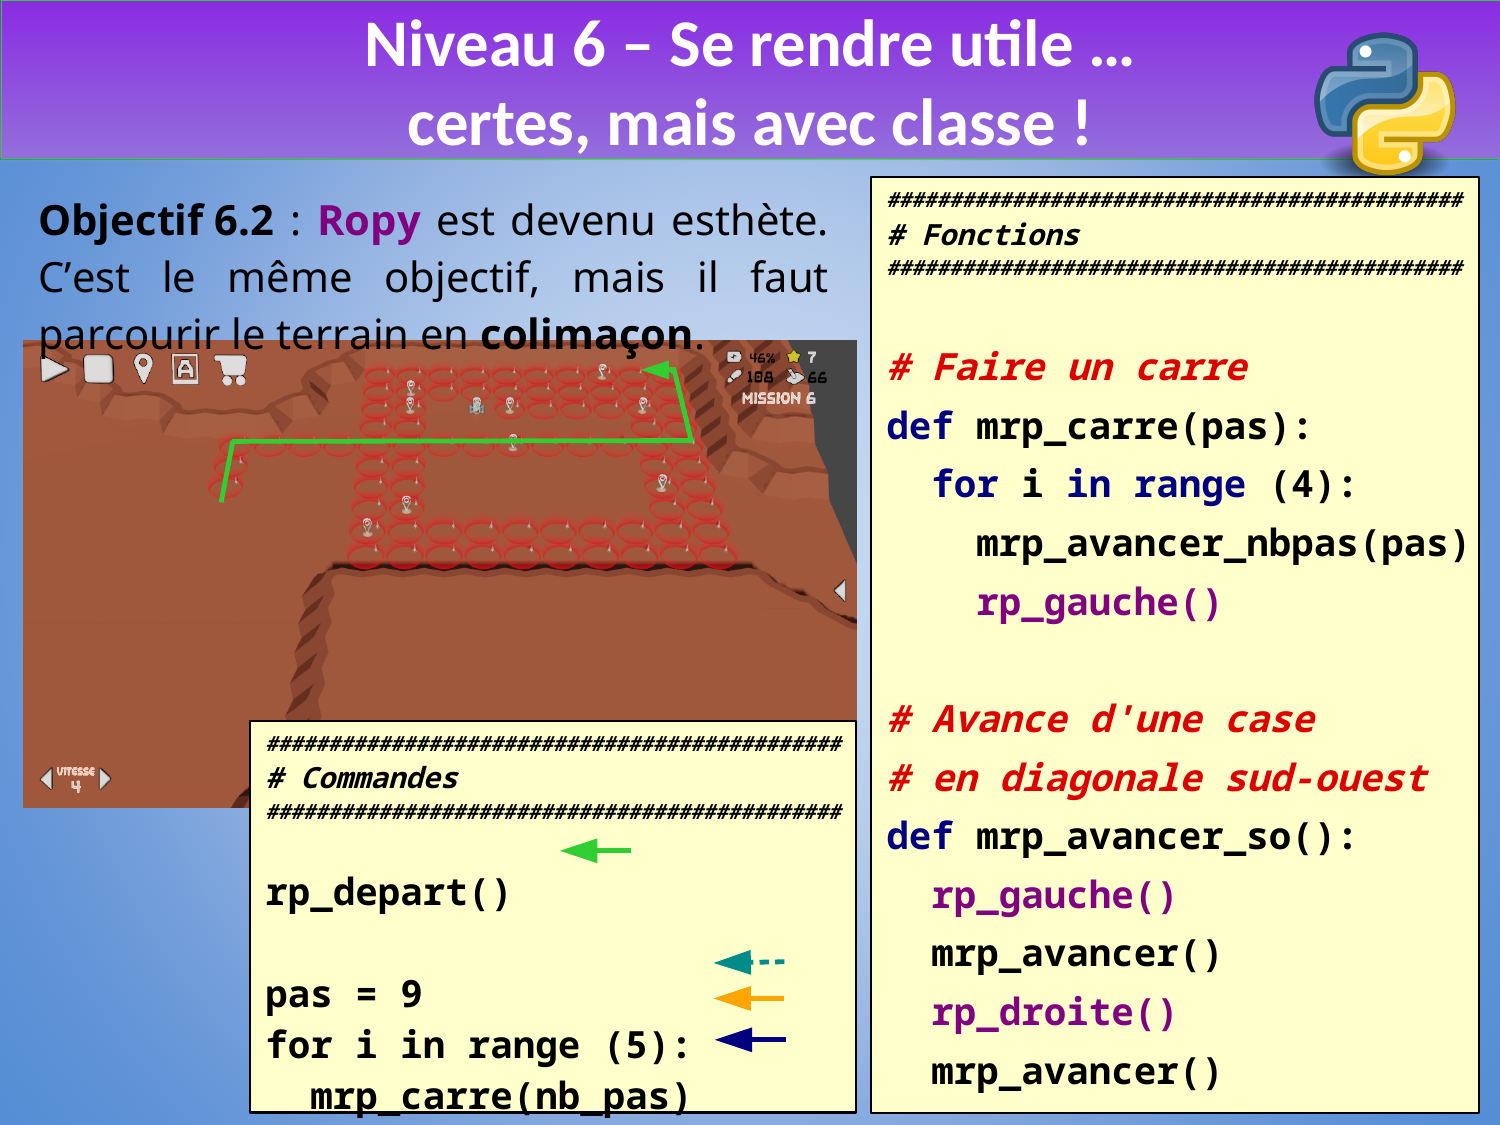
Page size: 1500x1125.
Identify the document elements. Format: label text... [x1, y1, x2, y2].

text_box ############################################## # Fonctions ############################################## # Faire un carre def mrp_carre(pas): for i in range (4): mrp_avancer_nbpas(pas) rp_gauche() # Avance d'une case # en diagonale sud-ouest def mrp_avancer_so(): rp_gauche() mrp_avancer() rp_droite() mrp_avancer() [870, 177, 1480, 1114]
picture [0, 29, 1500, 1125]
text_box ############################################## # Commandes ############################################## rp_depart() pas = 9 for i in range (5): mrp_carre(nb_pas) mrp_avancer_so() nb_pas=nb_pas-2 [249, 720, 856, 1113]
text_box Niveau 6 – Se rendre utile … certes, mais avec classe ! [0, 0, 1500, 159]
text_box Objectif 6.2 : Ropy est devenu esthète. C’est le même objectif, mais il faut parcourir le terrain en colimaçon. [23, 183, 845, 324]
